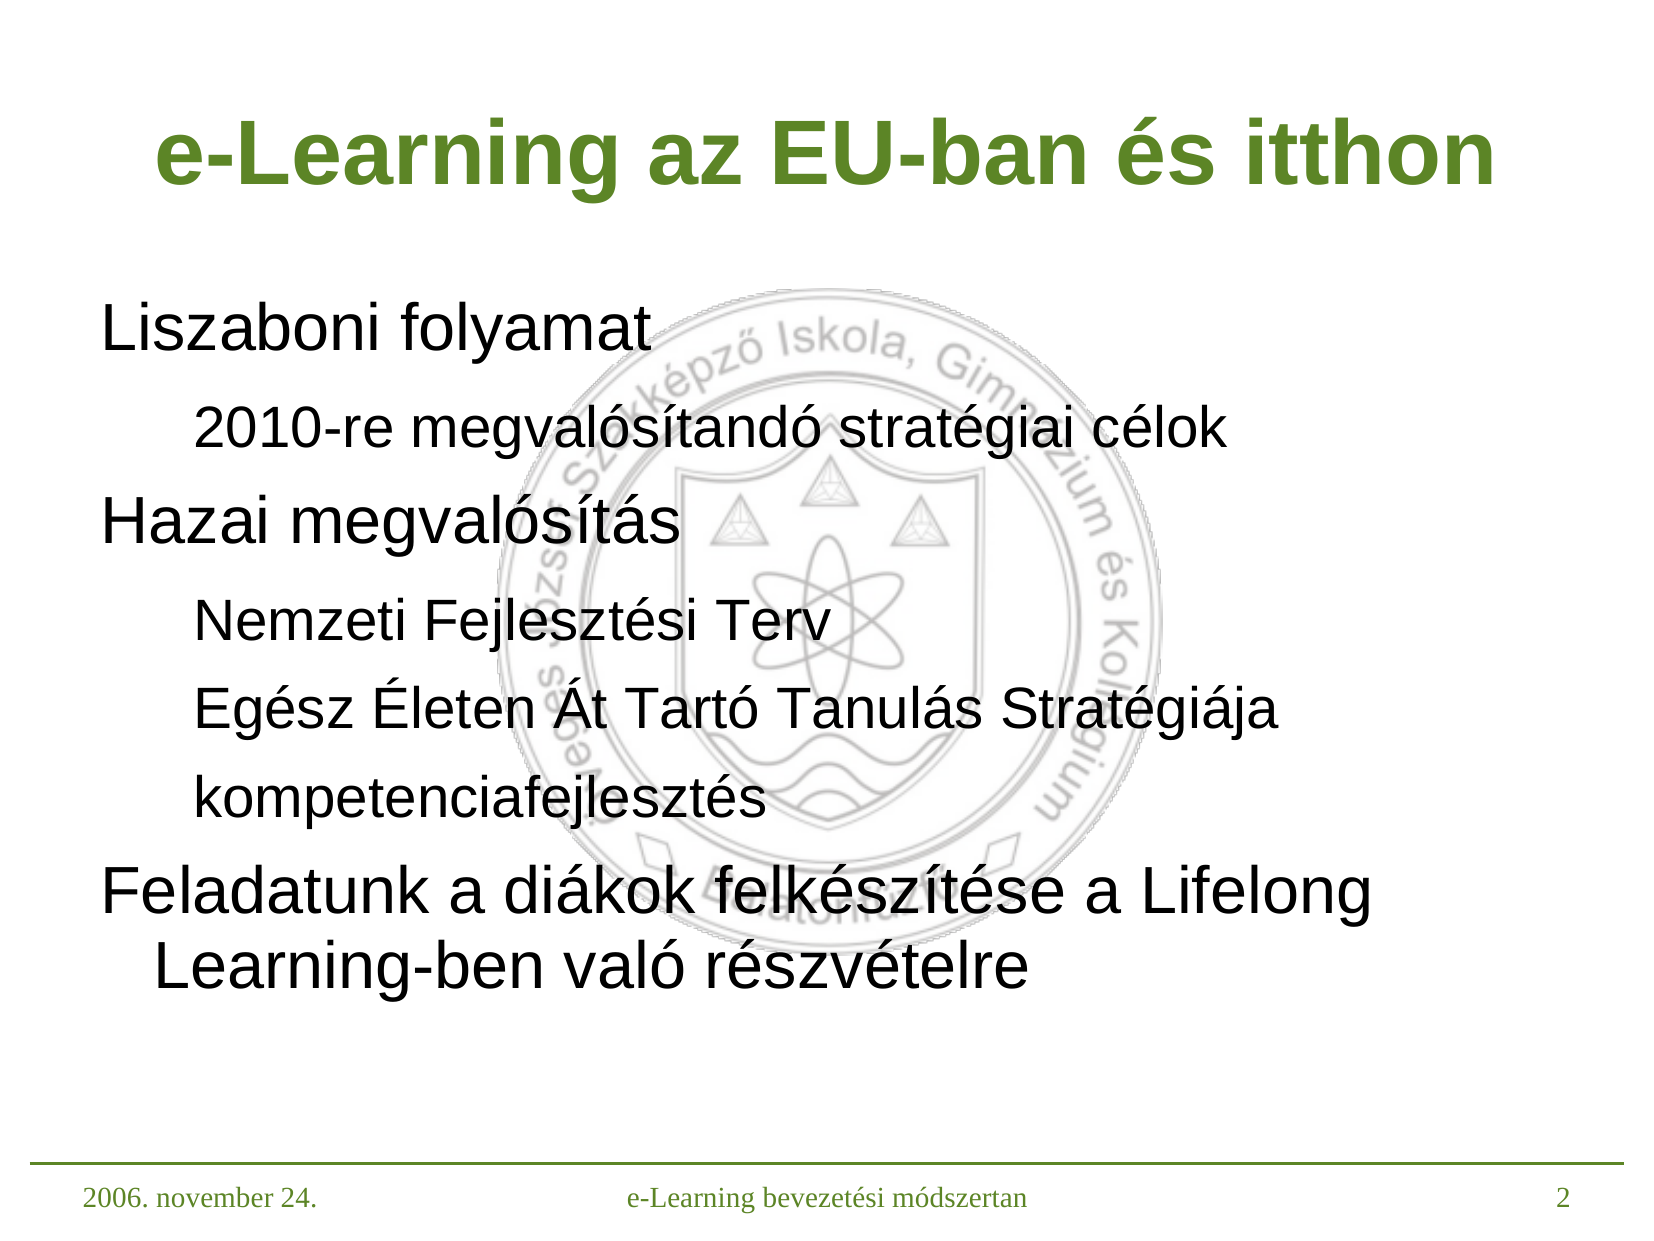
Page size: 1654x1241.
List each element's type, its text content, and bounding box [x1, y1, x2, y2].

list Liszaboni folyamat 2010-re megvalósítandó stratégiai célok Hazai megvalósítás Nemzeti Fejlesztési Terv Egész Életen Át Tartó Tanulás Stratégiája kompetenciafejlesztés Feladatunk a diákok felkészítése a Lifelong Learning-ben való részvételre [82, 290, 1571, 1109]
title e-Learning az EU-ban és itthon [82, 49, 1571, 257]
